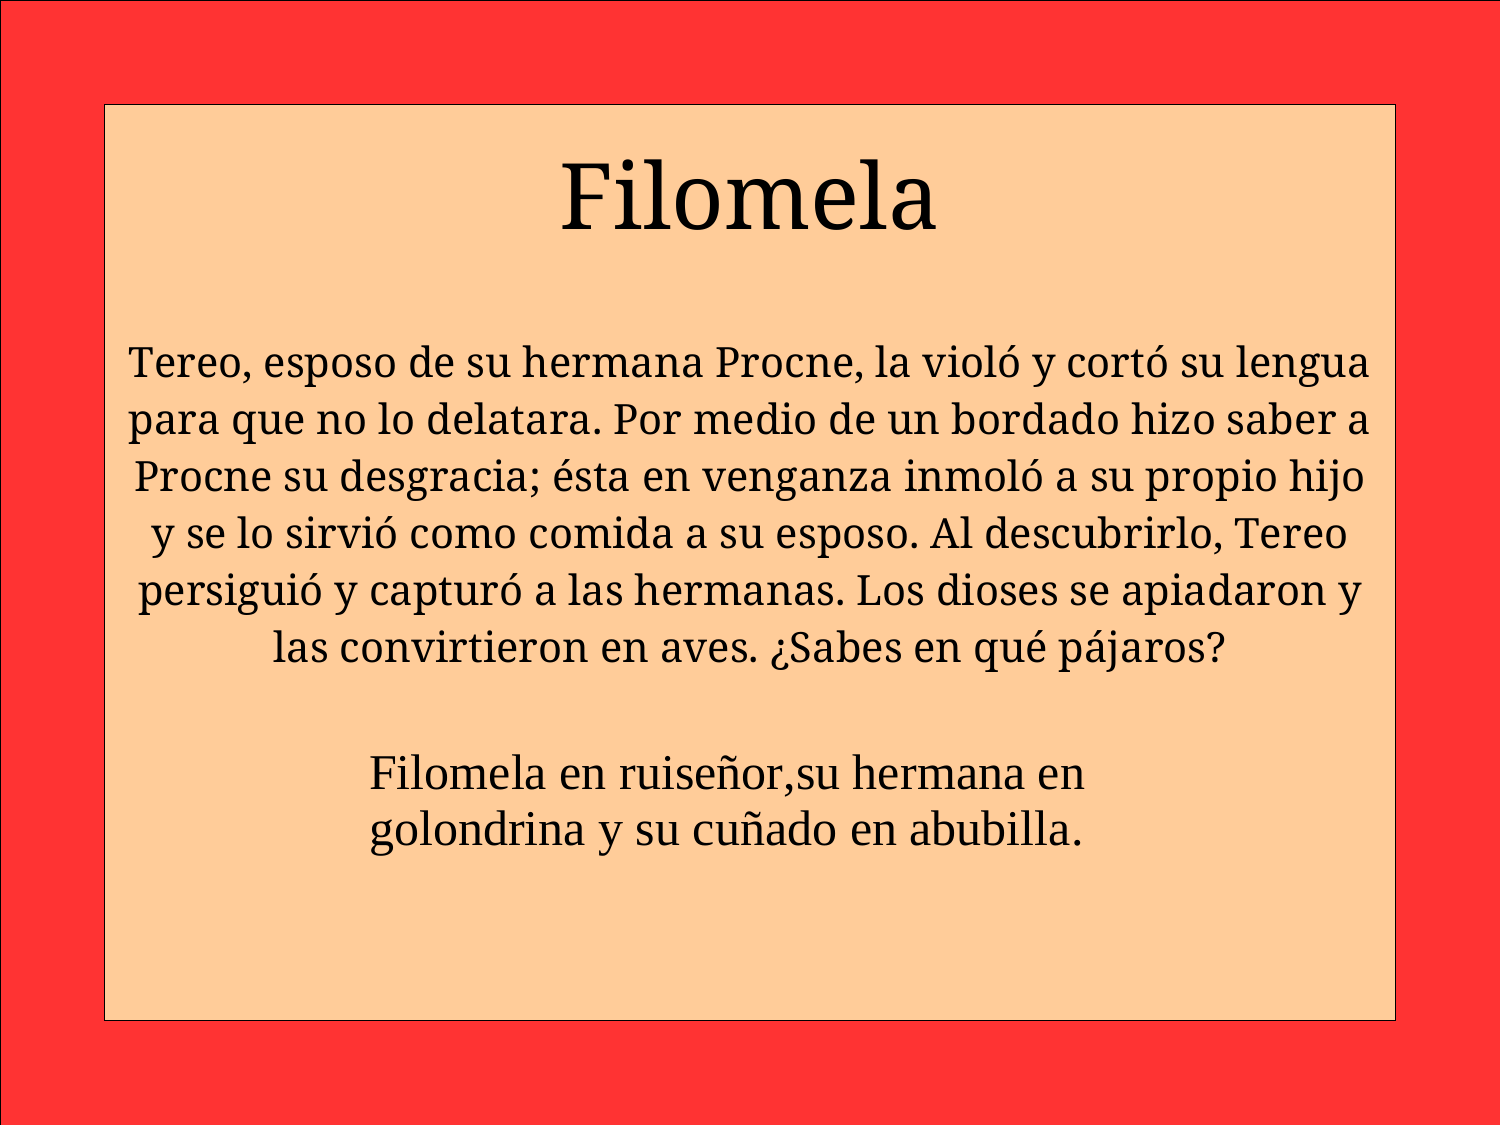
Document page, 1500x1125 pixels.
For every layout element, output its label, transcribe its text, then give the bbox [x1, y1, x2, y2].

text_box [0, 0, 1500, 1125]
title Filomela [112, 105, 1388, 288]
list Tereo, esposo de su hermana Procne, la violó y cortó su lengua para que no lo delatara. Por medio de un bordado hizo saber a Procne su desgracia; ésta en venganza inmoló a su propio hijo y se lo sirvió como comida a su esposo. Al descubrirlo, Tereo persiguió y capturó a las hermanas. Los dioses se apiadaron y las convirtieron en aves. ¿Sabes en qué pájaros? [112, 324, 1388, 1001]
text_box Filomela en ruiseñor,su hermana en golondrina y su cuñado en abubilla. [354, 738, 1211, 864]
